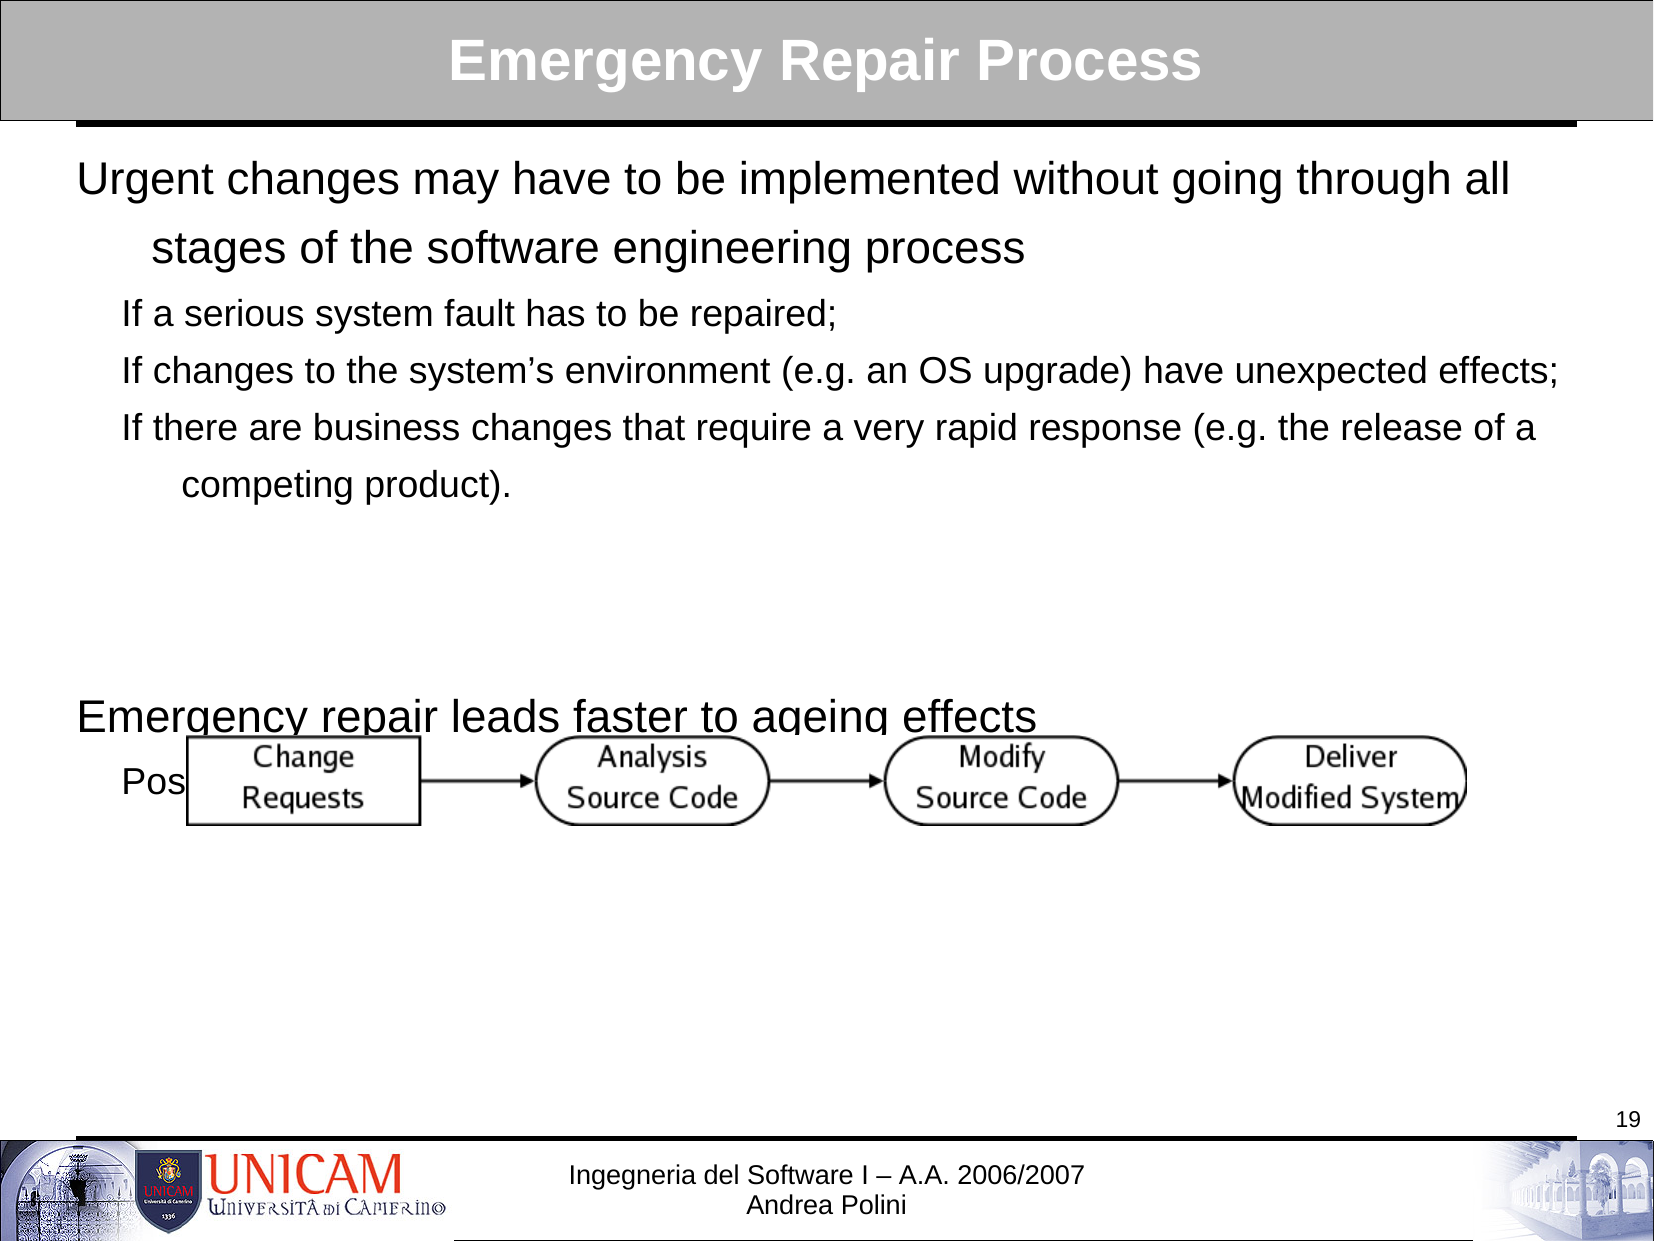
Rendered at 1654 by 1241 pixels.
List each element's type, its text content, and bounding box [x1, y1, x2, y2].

picture [1473, 1141, 1654, 1241]
picture [0, 1141, 454, 1241]
title Emergency Repair Process [0, 0, 1653, 121]
picture [186, 735, 1467, 826]
list Urgent changes may have to be implemented without going through all stages of the software engineering process If a serious system fault has to be repaired; If changes to the system’s environment (e.g. an OS upgrade) have unexpected effects; If there are business changes that require a very rapid response (e.g. the release of a competing product). Emergency repair leads faster to ageing effects Possible solution: “fix and then rework”. But.... [76, 152, 1577, 1049]
